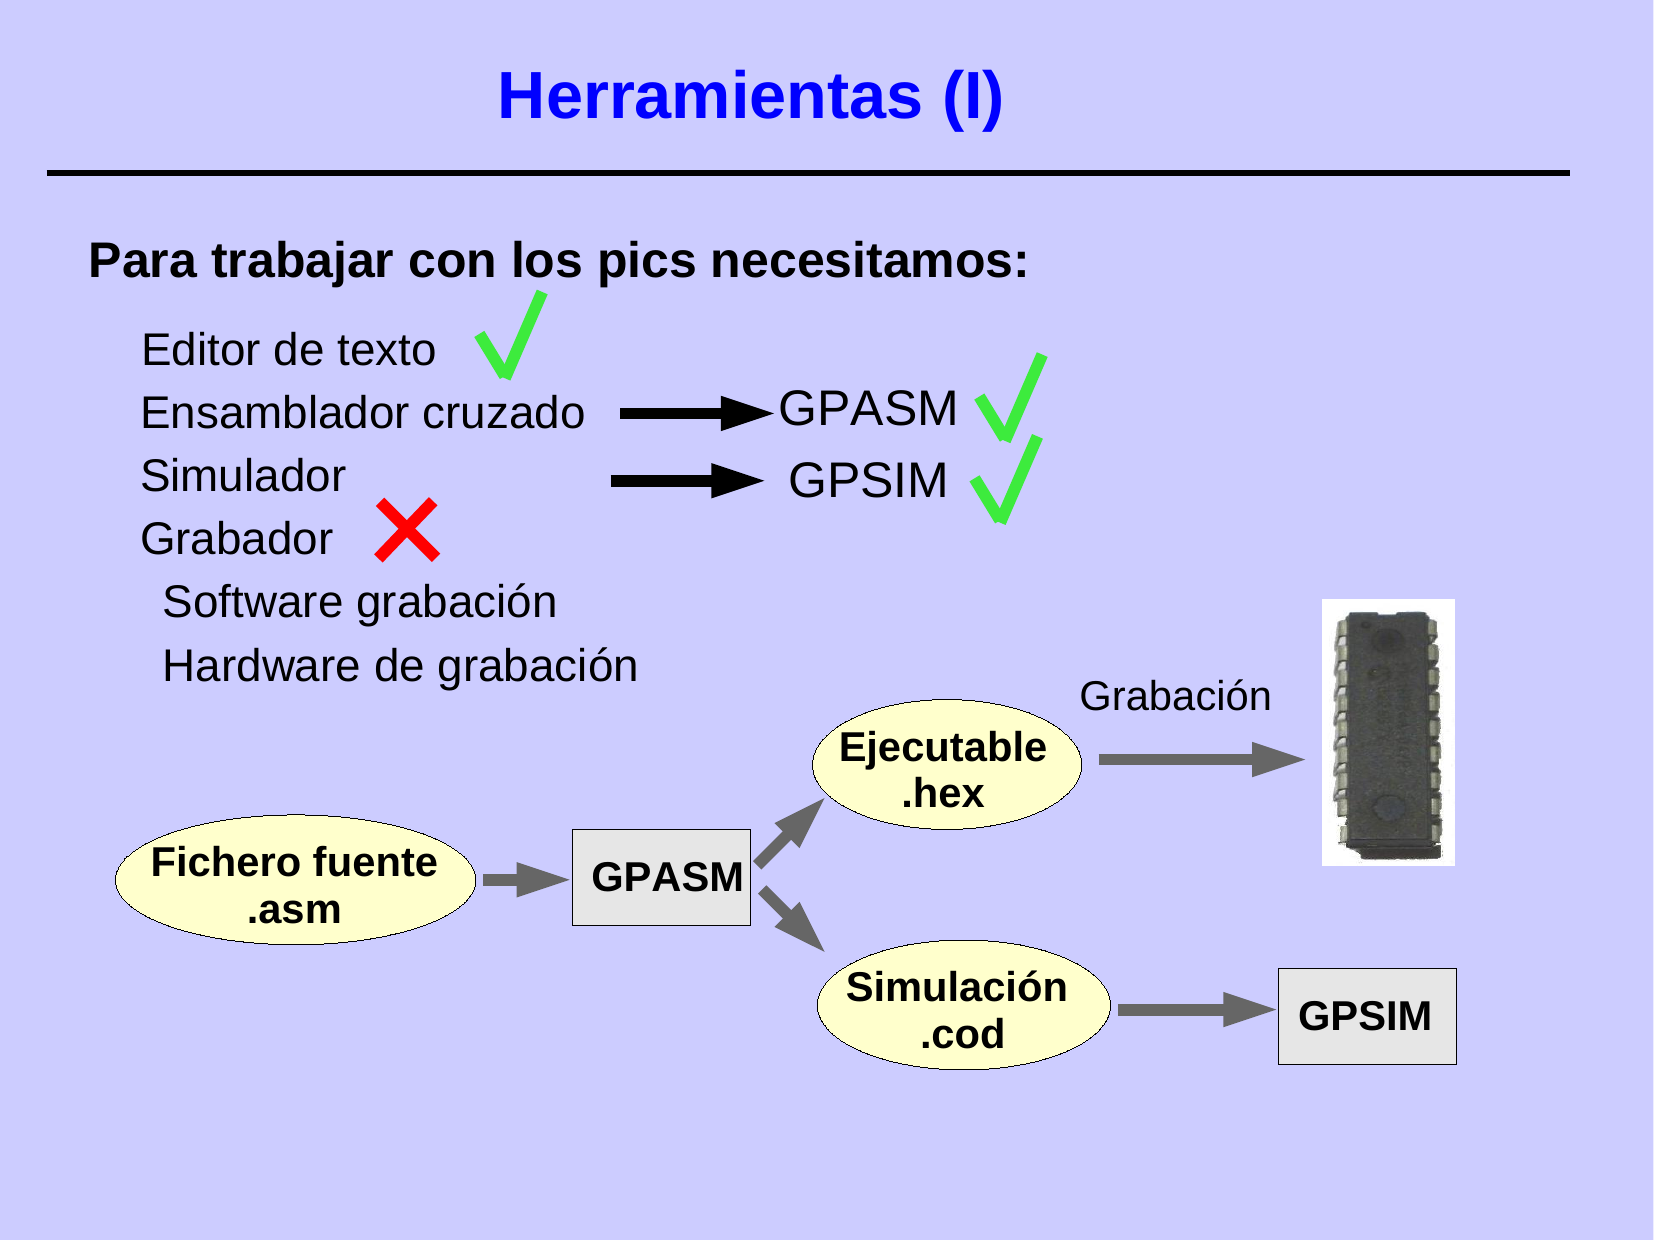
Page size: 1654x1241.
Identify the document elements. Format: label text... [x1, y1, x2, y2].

text_box GPASM [778, 379, 960, 442]
text_box Para trabajar con los pics necesitamos: [74, 232, 1198, 313]
title Herramientas (I) [114, 0, 1390, 170]
text_box [460, 853, 476, 907]
text_box GPSIM [788, 451, 950, 515]
text_box Grabación [1079, 673, 1275, 726]
text_box [850, 940, 1078, 964]
text_box [1098, 978, 1111, 1032]
text_box [1278, 968, 1457, 1065]
text_box [115, 841, 150, 919]
picture [1322, 599, 1455, 866]
text_box [157, 814, 434, 838]
text_box GPASM [591, 853, 745, 908]
text_box [812, 726, 838, 803]
text_box [843, 699, 1051, 723]
text_box [1070, 738, 1082, 791]
text_box Ejecutable .hex [838, 723, 1070, 832]
text_box [817, 967, 845, 1043]
text_box Simulación .cod [845, 964, 1098, 1073]
text_box Fichero fuente .asm [150, 838, 460, 947]
text_box [572, 829, 751, 926]
text_box GPSIM [1298, 992, 1433, 1047]
text_box Editor de texto Ensamblador cruzado Simulador Grabador Software grabación Hardware de grabación [127, 319, 746, 726]
